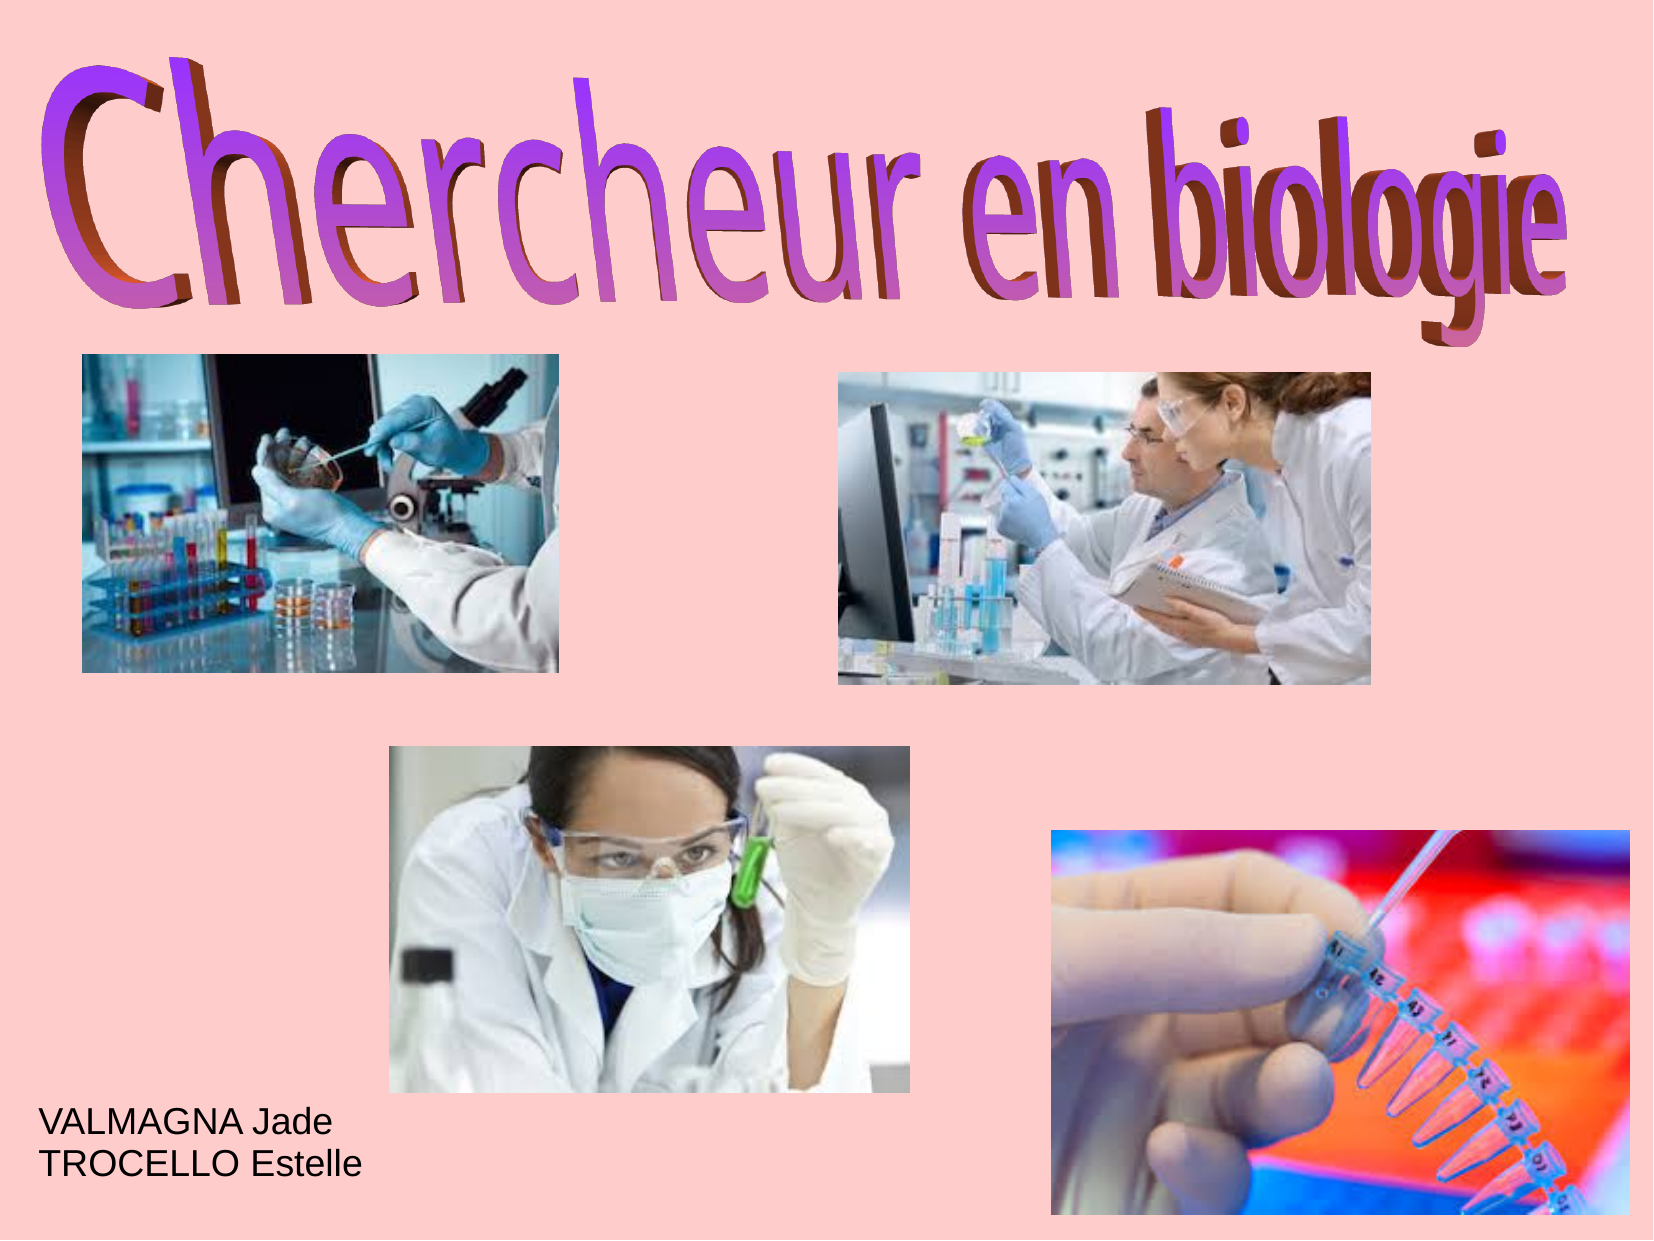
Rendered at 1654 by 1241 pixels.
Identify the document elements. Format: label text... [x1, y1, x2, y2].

picture [838, 372, 1371, 686]
picture [82, 354, 559, 673]
picture [389, 746, 910, 1093]
picture [1051, 830, 1630, 1215]
text_box VALMAGNA Jade TROCELLO Estelle [23, 1092, 390, 1241]
